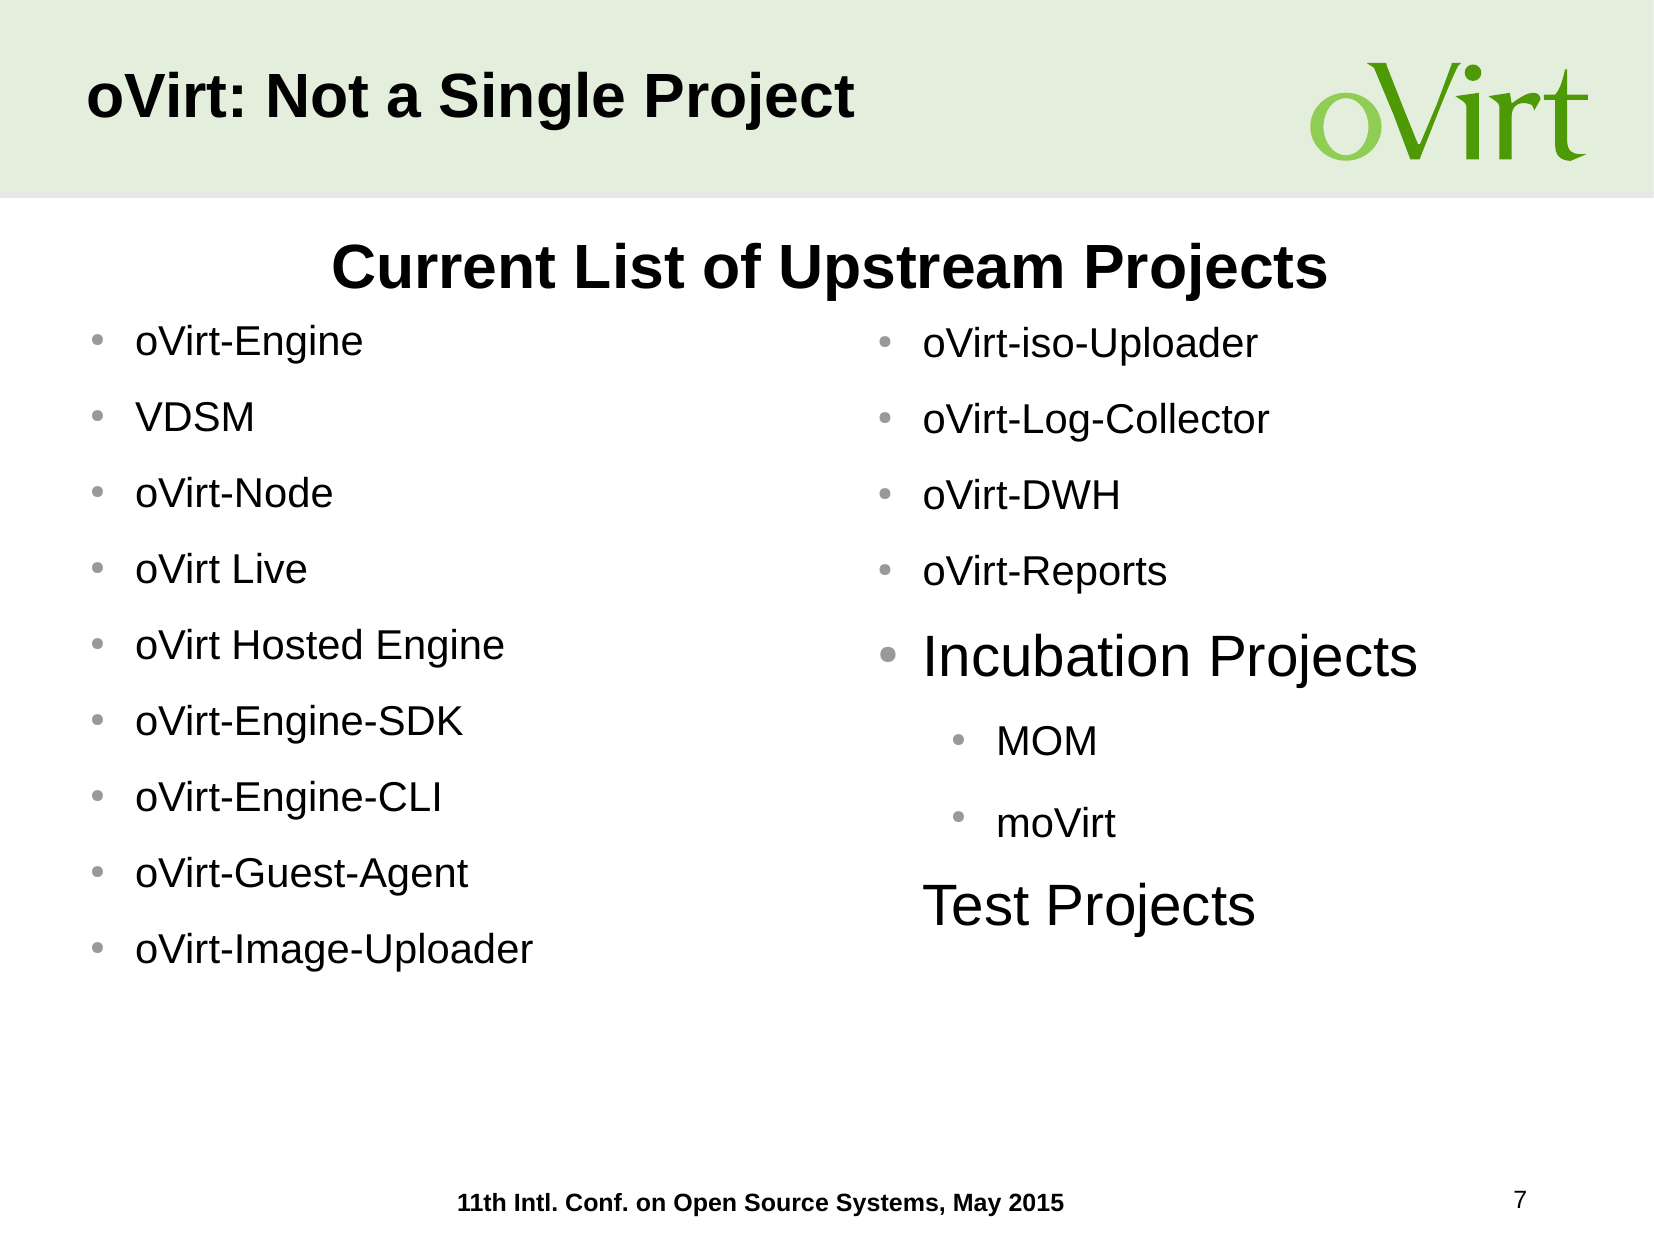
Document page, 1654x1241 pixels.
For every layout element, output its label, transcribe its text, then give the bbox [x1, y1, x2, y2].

title oVirt: Not a Single Project [86, 36, 1307, 225]
list oVirt-iso-Uploader oVirt-Log-Collector oVirt-DWH oVirt-Reports Incubation Projects MOM moVirt Test Projects [862, 225, 1589, 938]
list oVirt-Engine VDSM oVirt-Node oVirt Live oVirt Hosted Engine oVirt-Engine-SDK oVirt-Engine-CLI oVirt-Guest-Agent oVirt-Image-Uploader [75, 241, 802, 1201]
title Current List of Upstream Projects [86, 225, 1576, 309]
